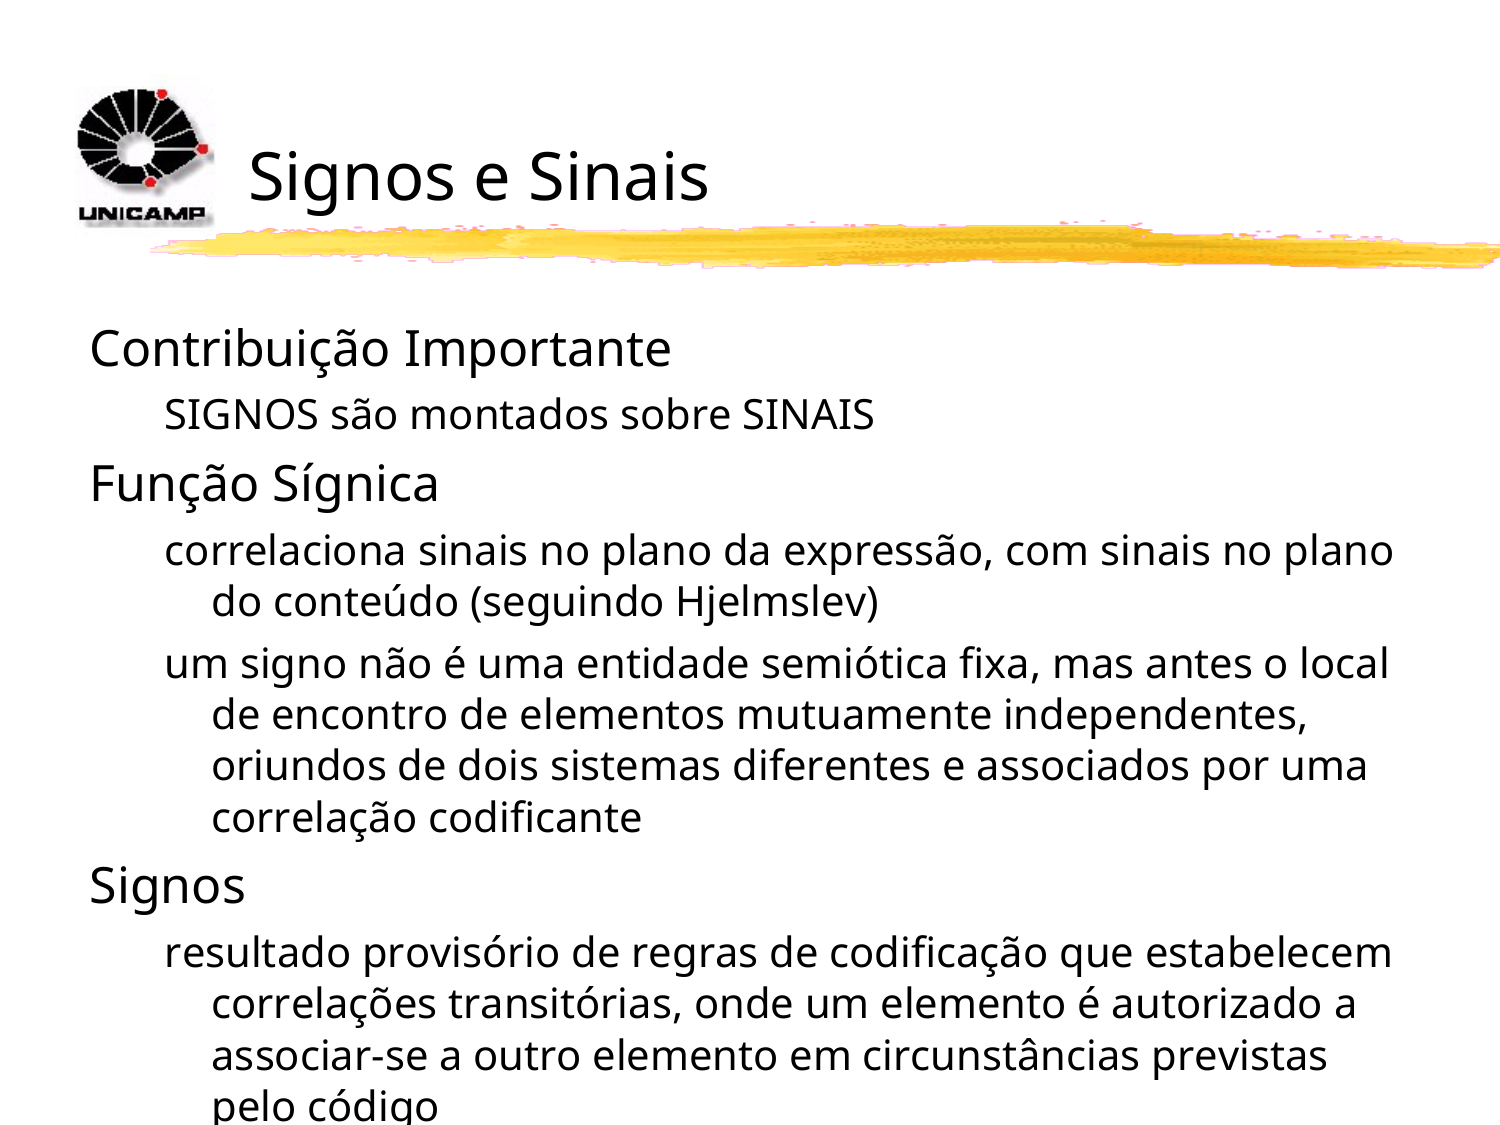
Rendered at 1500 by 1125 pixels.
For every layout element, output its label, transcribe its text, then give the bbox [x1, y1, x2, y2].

picture [75, 74, 1500, 279]
title Signos e Sinais [233, 37, 1434, 225]
list Contribuição Importante SIGNOS são montados sobre SINAIS Função Sígnica correlaciona sinais no plano da expressão, com sinais no plano do conteúdo (seguindo Hjelmslev) um signo não é uma entidade semiótica fixa, mas antes o local de encontro de elementos mutuamente independentes, oriundos de dois sistemas diferentes e associados por uma correlação codificante Signos resultado provisório de regras de codificação que estabelecem correlações transitórias, onde um elemento é autorizado a associar-se a outro elemento em circunstâncias previstas pelo código [74, 309, 1417, 1008]
